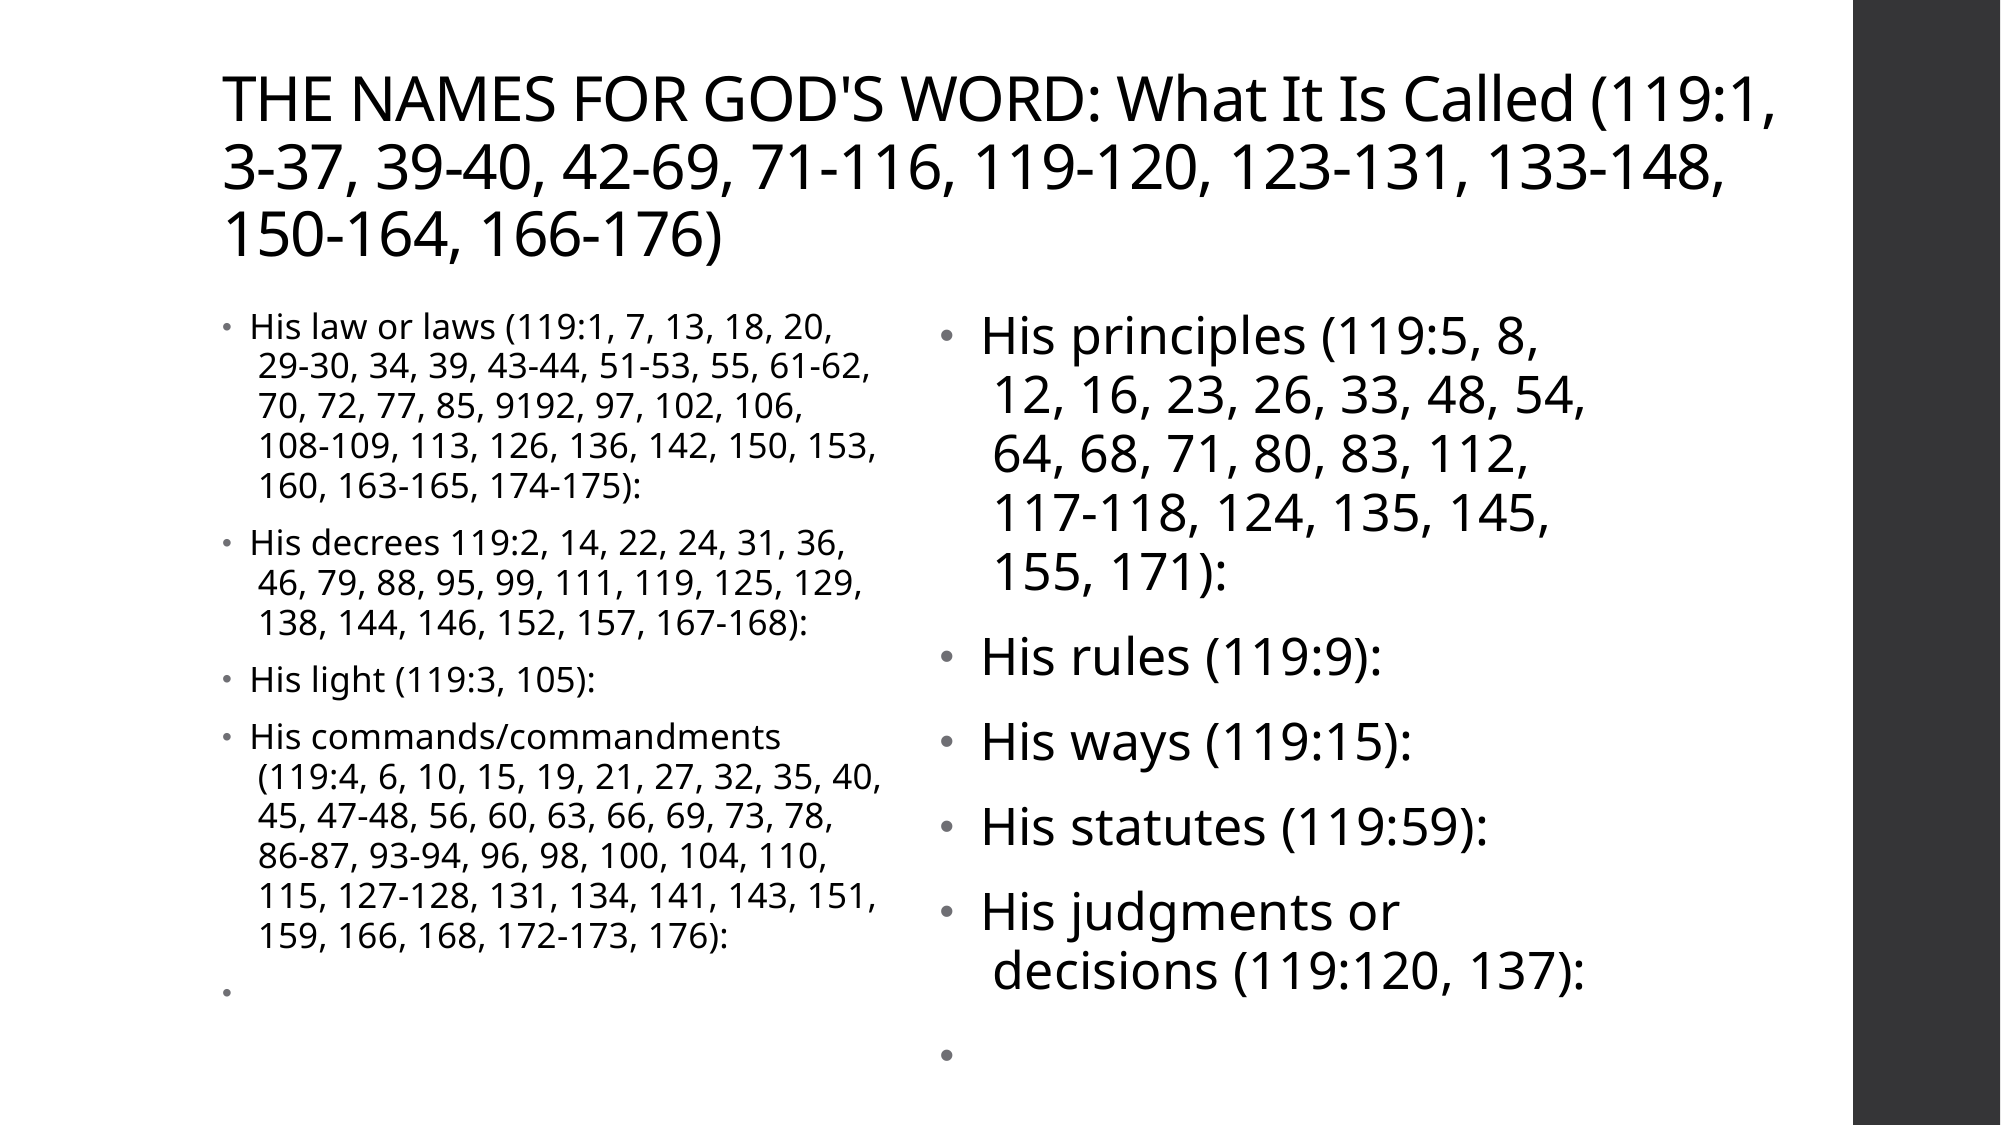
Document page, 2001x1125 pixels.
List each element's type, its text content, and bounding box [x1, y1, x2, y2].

title THE NAMES FOR GOD'S WORD: What It Is Called (119:1, 3-37, 39-40, 42-69, 71-116, 119-120, 123-131, 133-148, 150-164, 166-176) [206, 60, 1797, 278]
list His principles (119:5, 8, 12, 16, 23, 26, 33, 48, 54, 64, 68, 71, 80, 83, 112, 117-118, 124, 135, 145, 155, 171): His rules (119:9): His ways (119:15): His statutes (119:59): His judgments or decisions (119:120, 137): [924, 299, 1617, 1014]
list His law or laws (119:1, 7, 13, 18, 20, 29-30, 34, 39, 43-44, 51-53, 55, 61-62, 70, 72, 77, 85, 9192, 97, 102, 106, 108-109, 113, 126, 136, 142, 150, 153, 160, 163-165, 174-175): His decrees 119:2, 14, 22, 24, 31, 36, 46, 79, 88, 95, 99, 111, 119, 125, 129, 138, 144, 146, 152, 157, 167-168): His light (119:3, 105): His commands/commandments (119:4, 6, 10, 15, 19, 21, 27, 32, 35, 40, 45, 47-48, 56, 60, 63, 66, 69, 73, 78, 86-87, 93-94, 96, 98, 100, 104, 110, 115, 127-128, 131, 134, 141, 143, 151, 159, 166, 168, 172-173, 176): [207, 299, 900, 1014]
